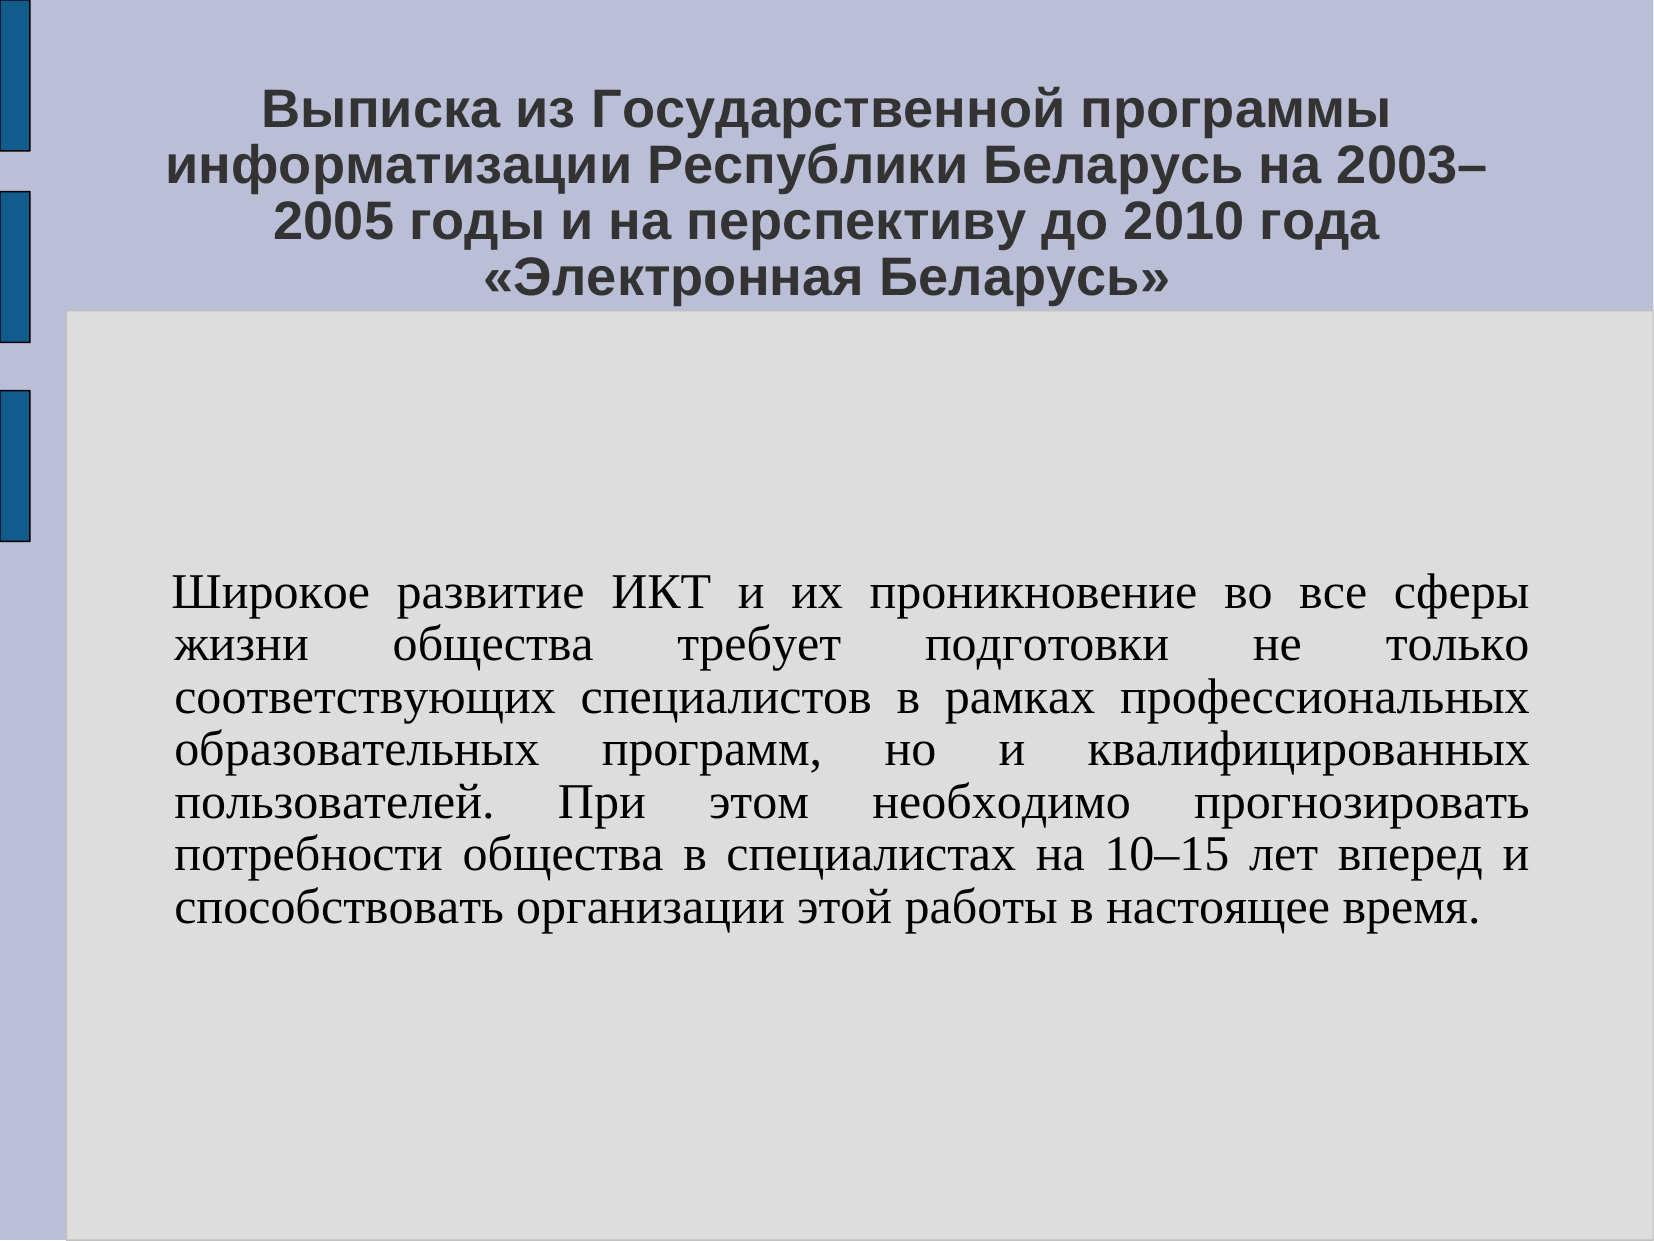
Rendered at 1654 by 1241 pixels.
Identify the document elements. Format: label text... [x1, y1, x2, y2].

title Выписка из Государственной программы информатизации Республики Беларусь на 2003–2005 годы и на перспективу до 2010 года «Электронная Беларусь» [121, 73, 1534, 316]
subtitle Широкое развитие ИКТ и их проникновение во все сферы жизни общества требует подготовки не только соответствующих специалистов в рамках профессиональных образовательных программ, но и квалифицированных пользователей. При этом необходимо прогнозировать потребности общества в специалистах на 10–15 лет вперед и способствовать организации этой работы в настоящее время. [118, 348, 1531, 1152]
